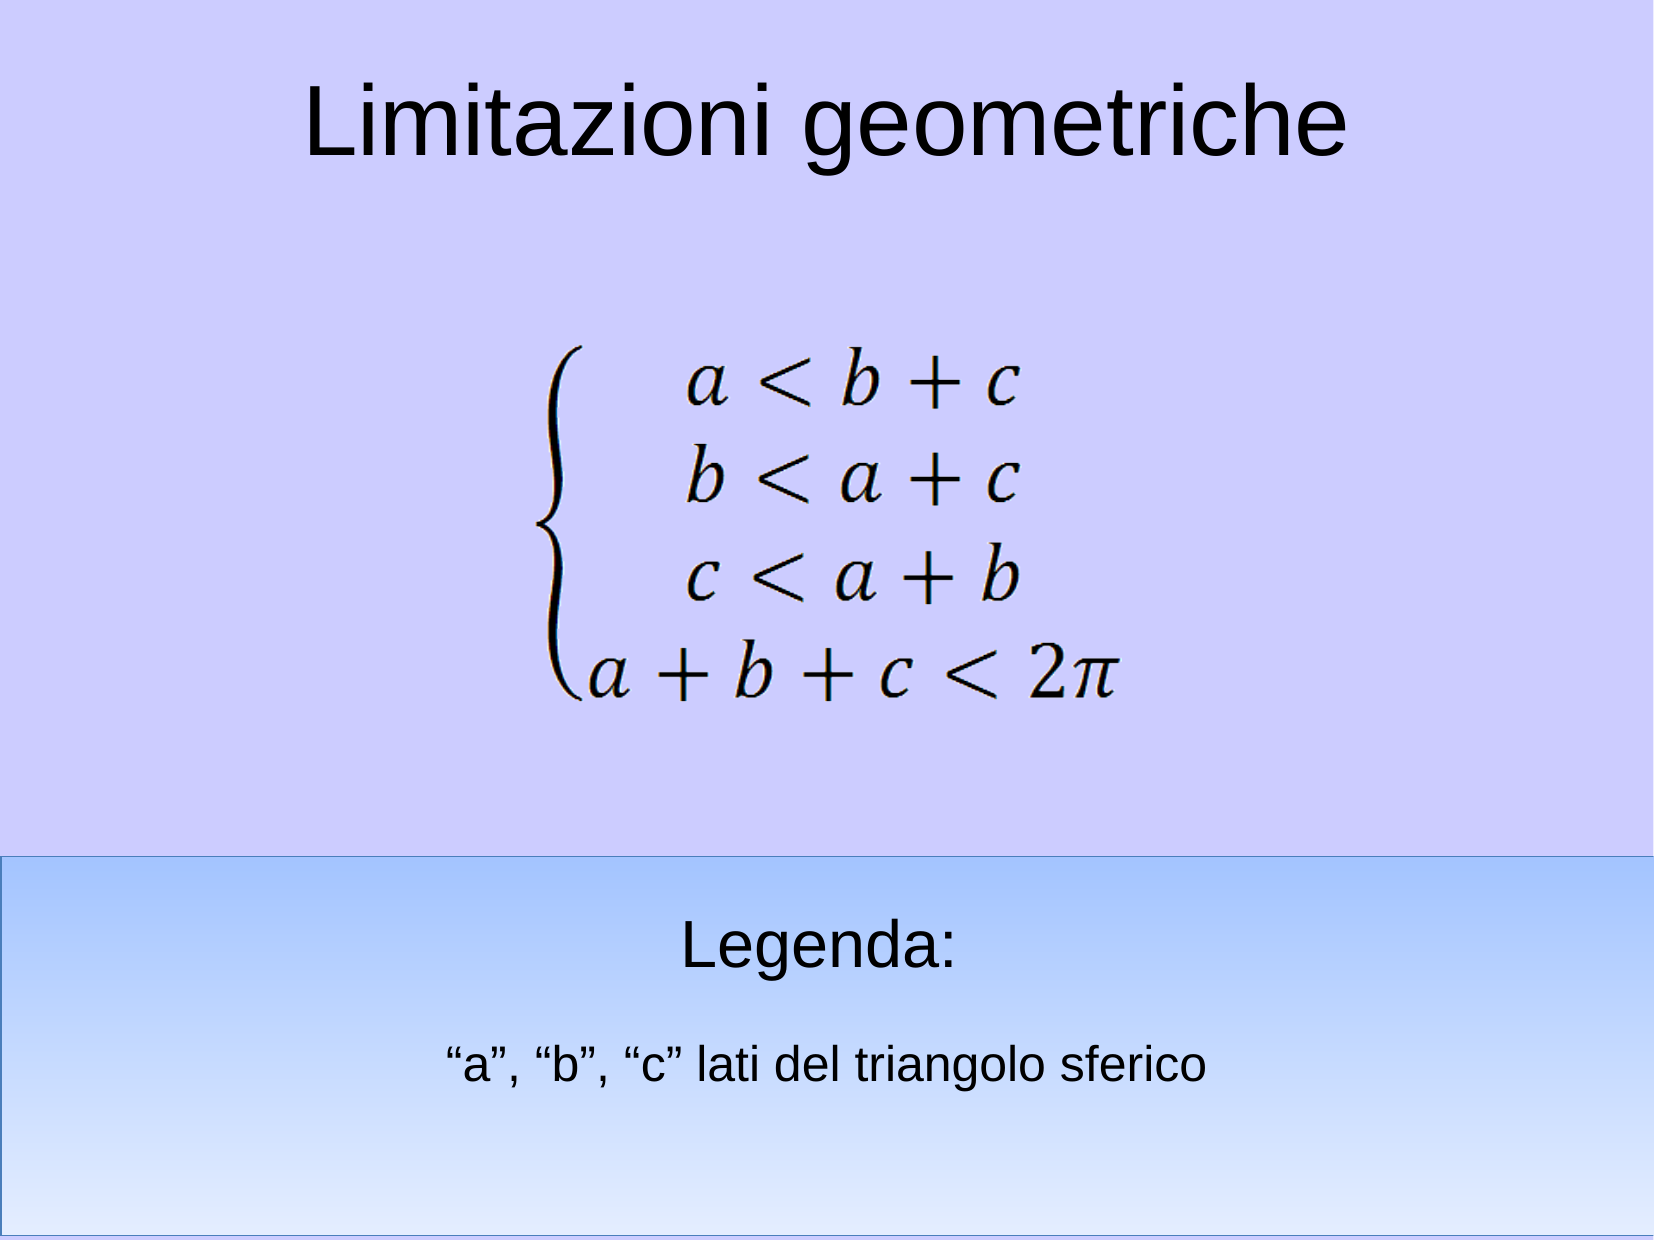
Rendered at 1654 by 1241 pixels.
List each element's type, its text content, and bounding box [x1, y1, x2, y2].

text_box Legenda: [665, 898, 989, 990]
text_box Limitazioni geometriche [124, 17, 1530, 225]
picture [532, 335, 1122, 719]
text_box [0, 856, 1654, 1236]
text_box “a”, “b”, “c” lati del triangolo sferico [303, 1028, 1351, 1100]
